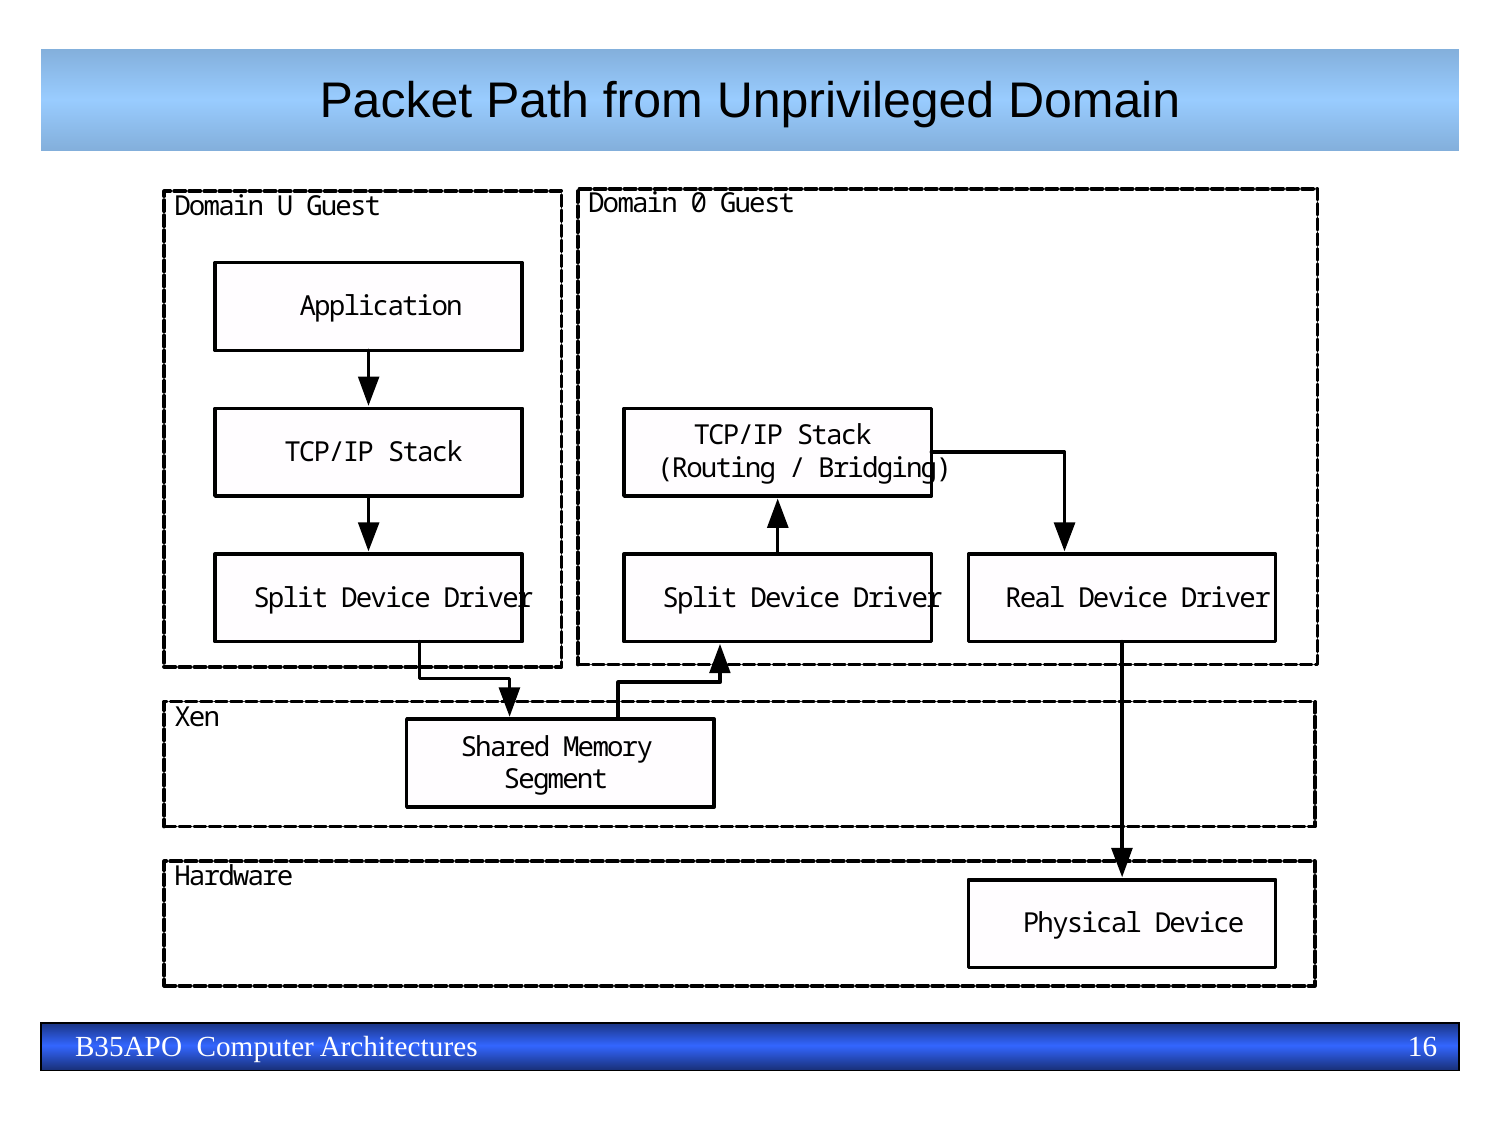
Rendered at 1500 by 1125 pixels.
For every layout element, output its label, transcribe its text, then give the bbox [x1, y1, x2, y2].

picture [150, 174, 1345, 1000]
title Packet Path from Unprivileged Domain [41, 49, 1459, 151]
